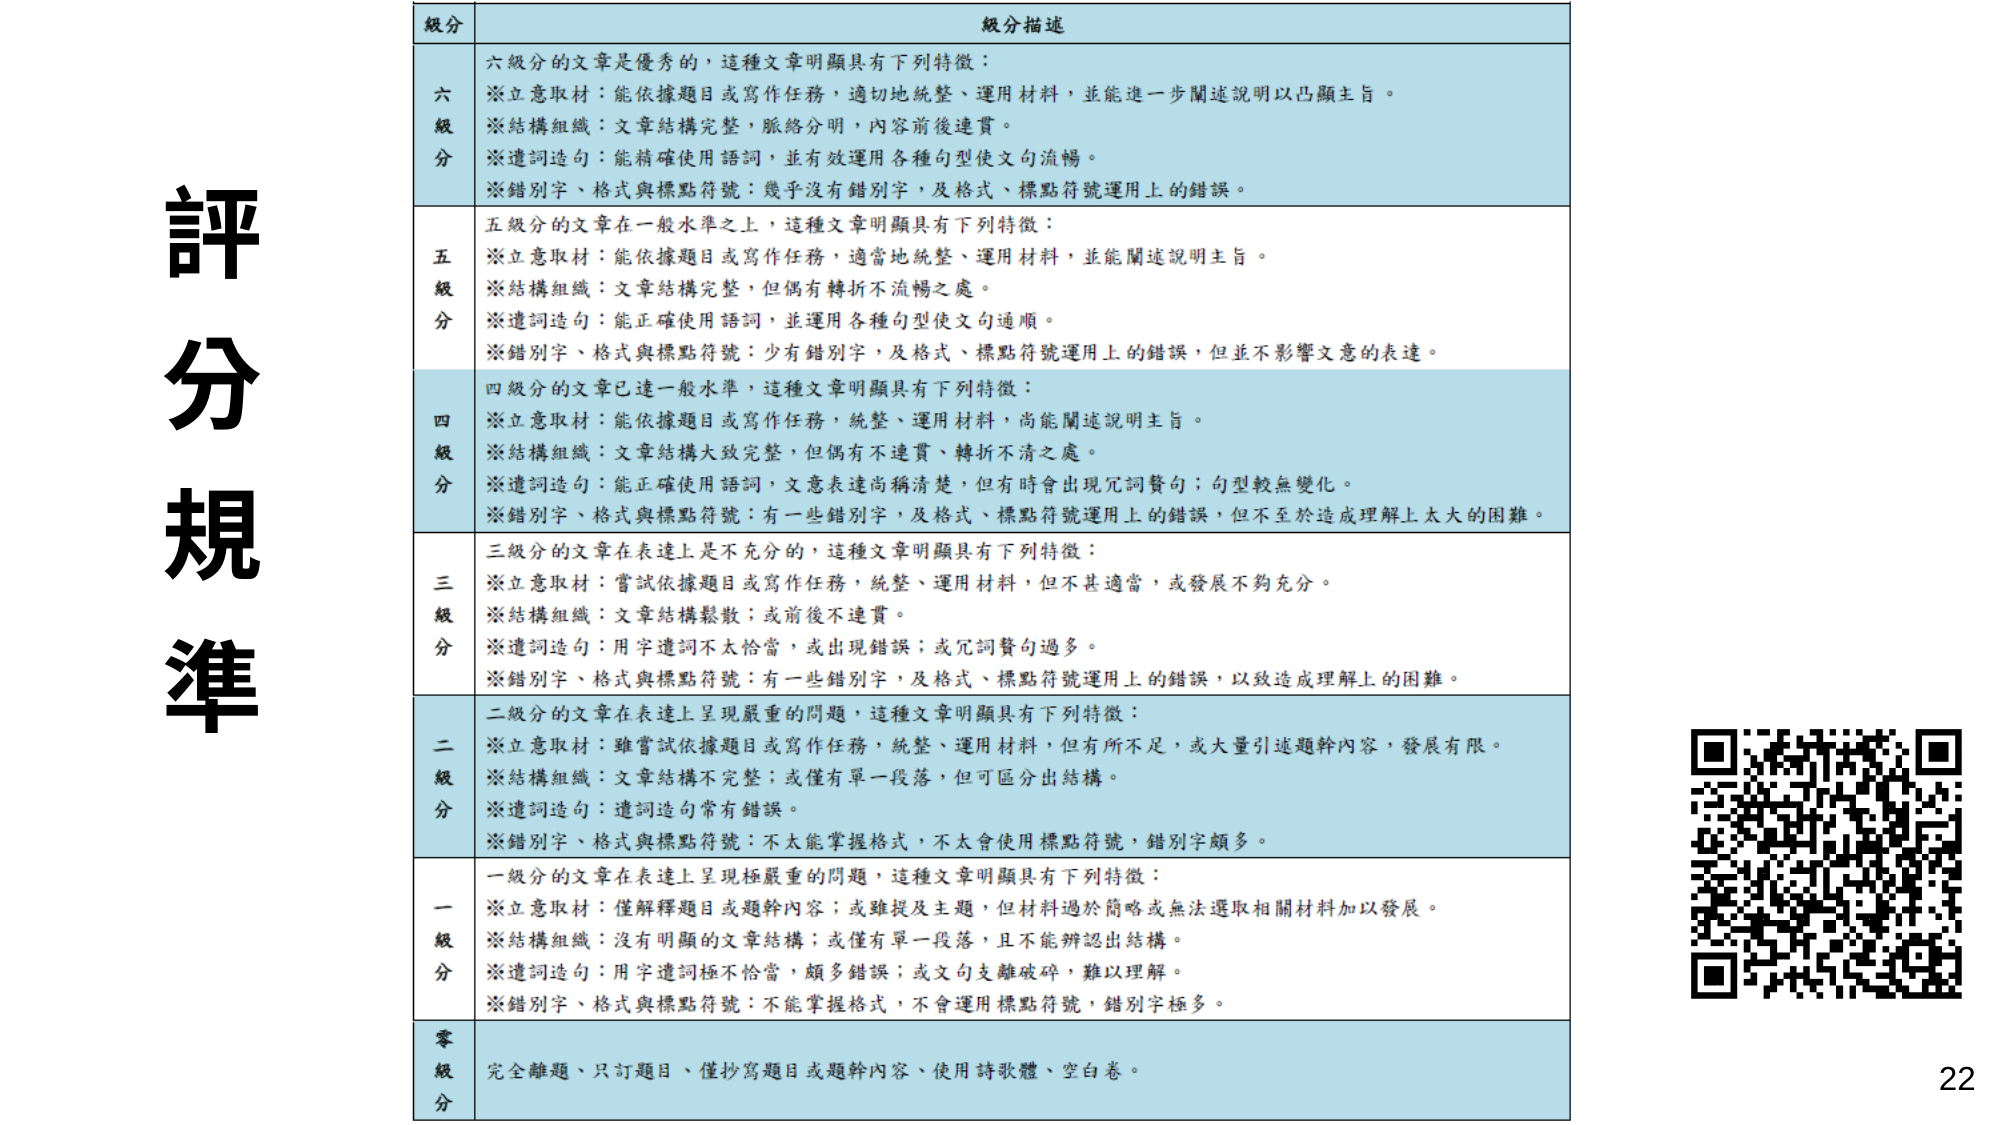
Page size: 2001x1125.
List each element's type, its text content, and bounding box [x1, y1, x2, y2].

picture [1684, 722, 1968, 1005]
text_box 評 分 規 準 [118, 149, 300, 765]
text_box 22 [1923, 1047, 2000, 1108]
picture [409, 0, 1575, 1125]
